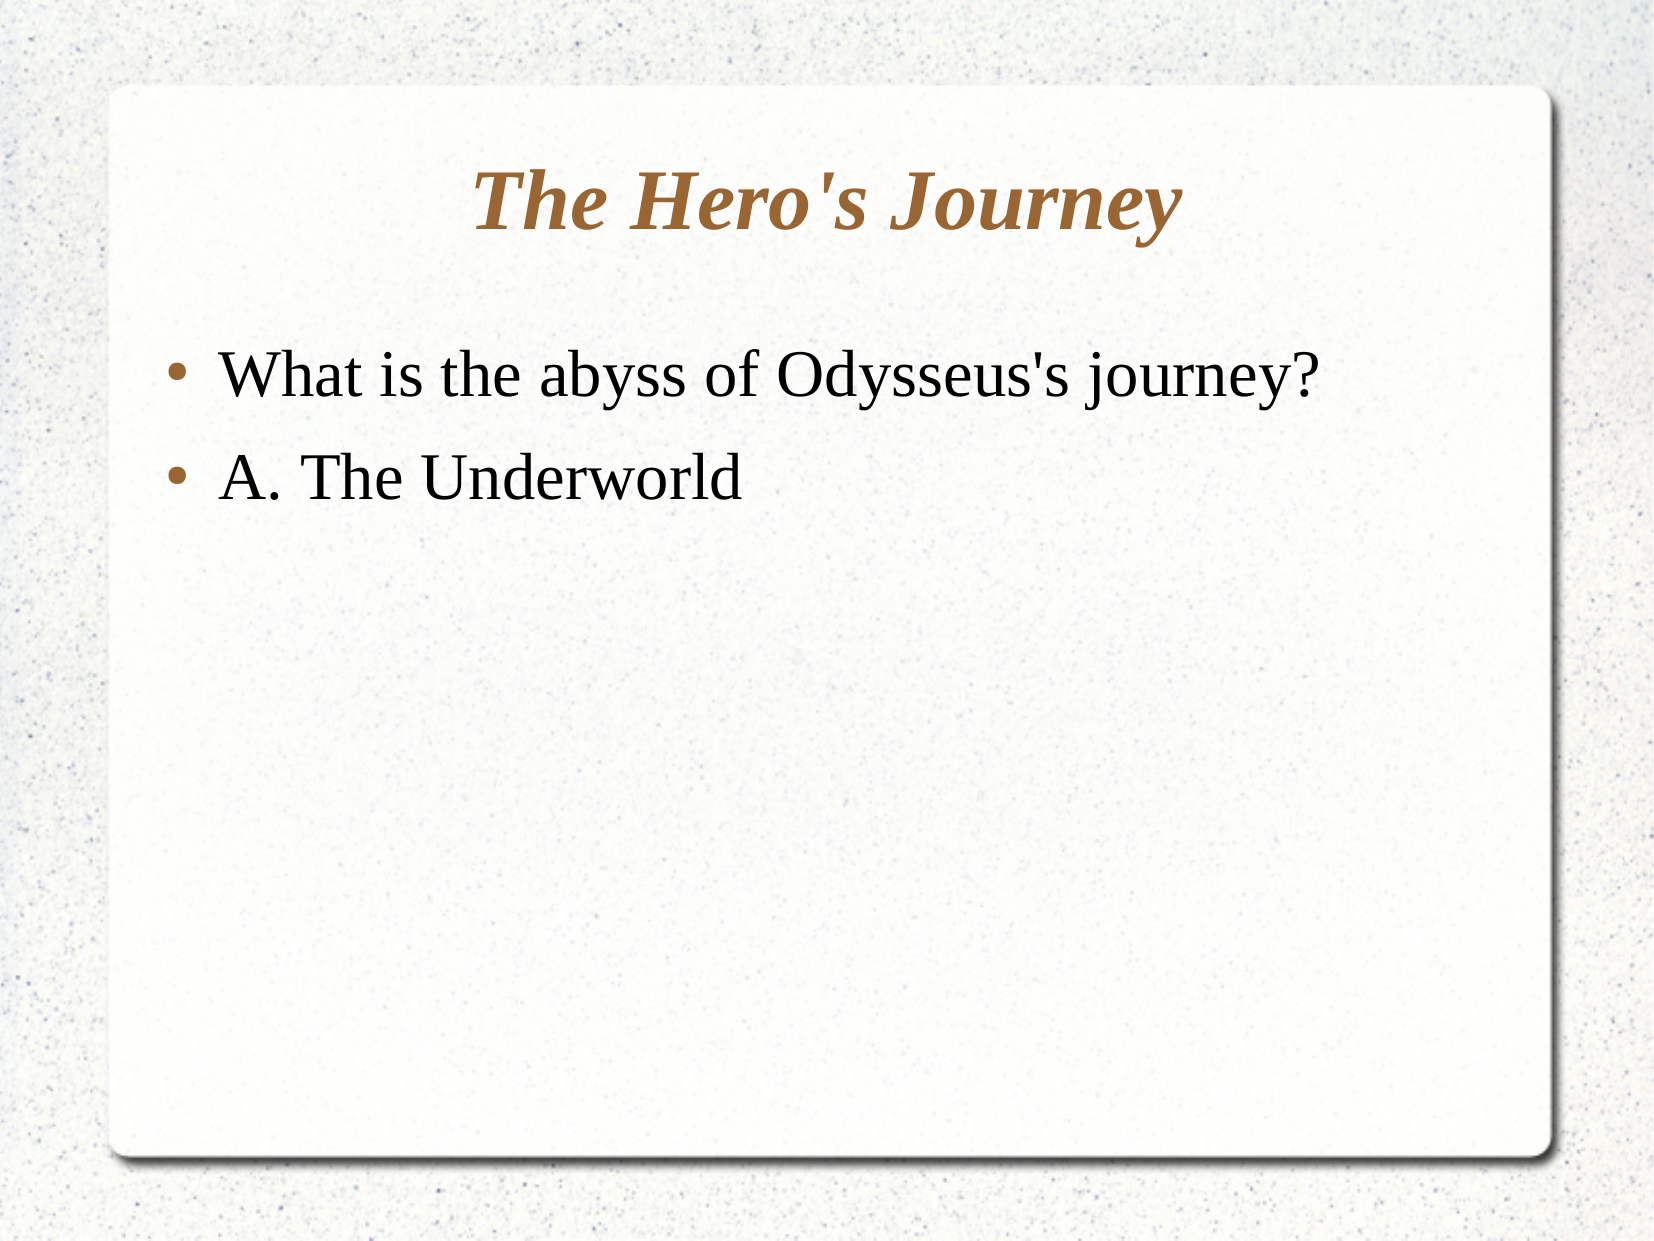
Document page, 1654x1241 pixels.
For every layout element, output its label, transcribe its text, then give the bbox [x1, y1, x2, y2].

title The Hero's Journey [118, 96, 1536, 304]
picture [0, 0, 1654, 1241]
list What is the abyss of Odysseus's journey? A. The Underworld [147, 336, 1506, 987]
